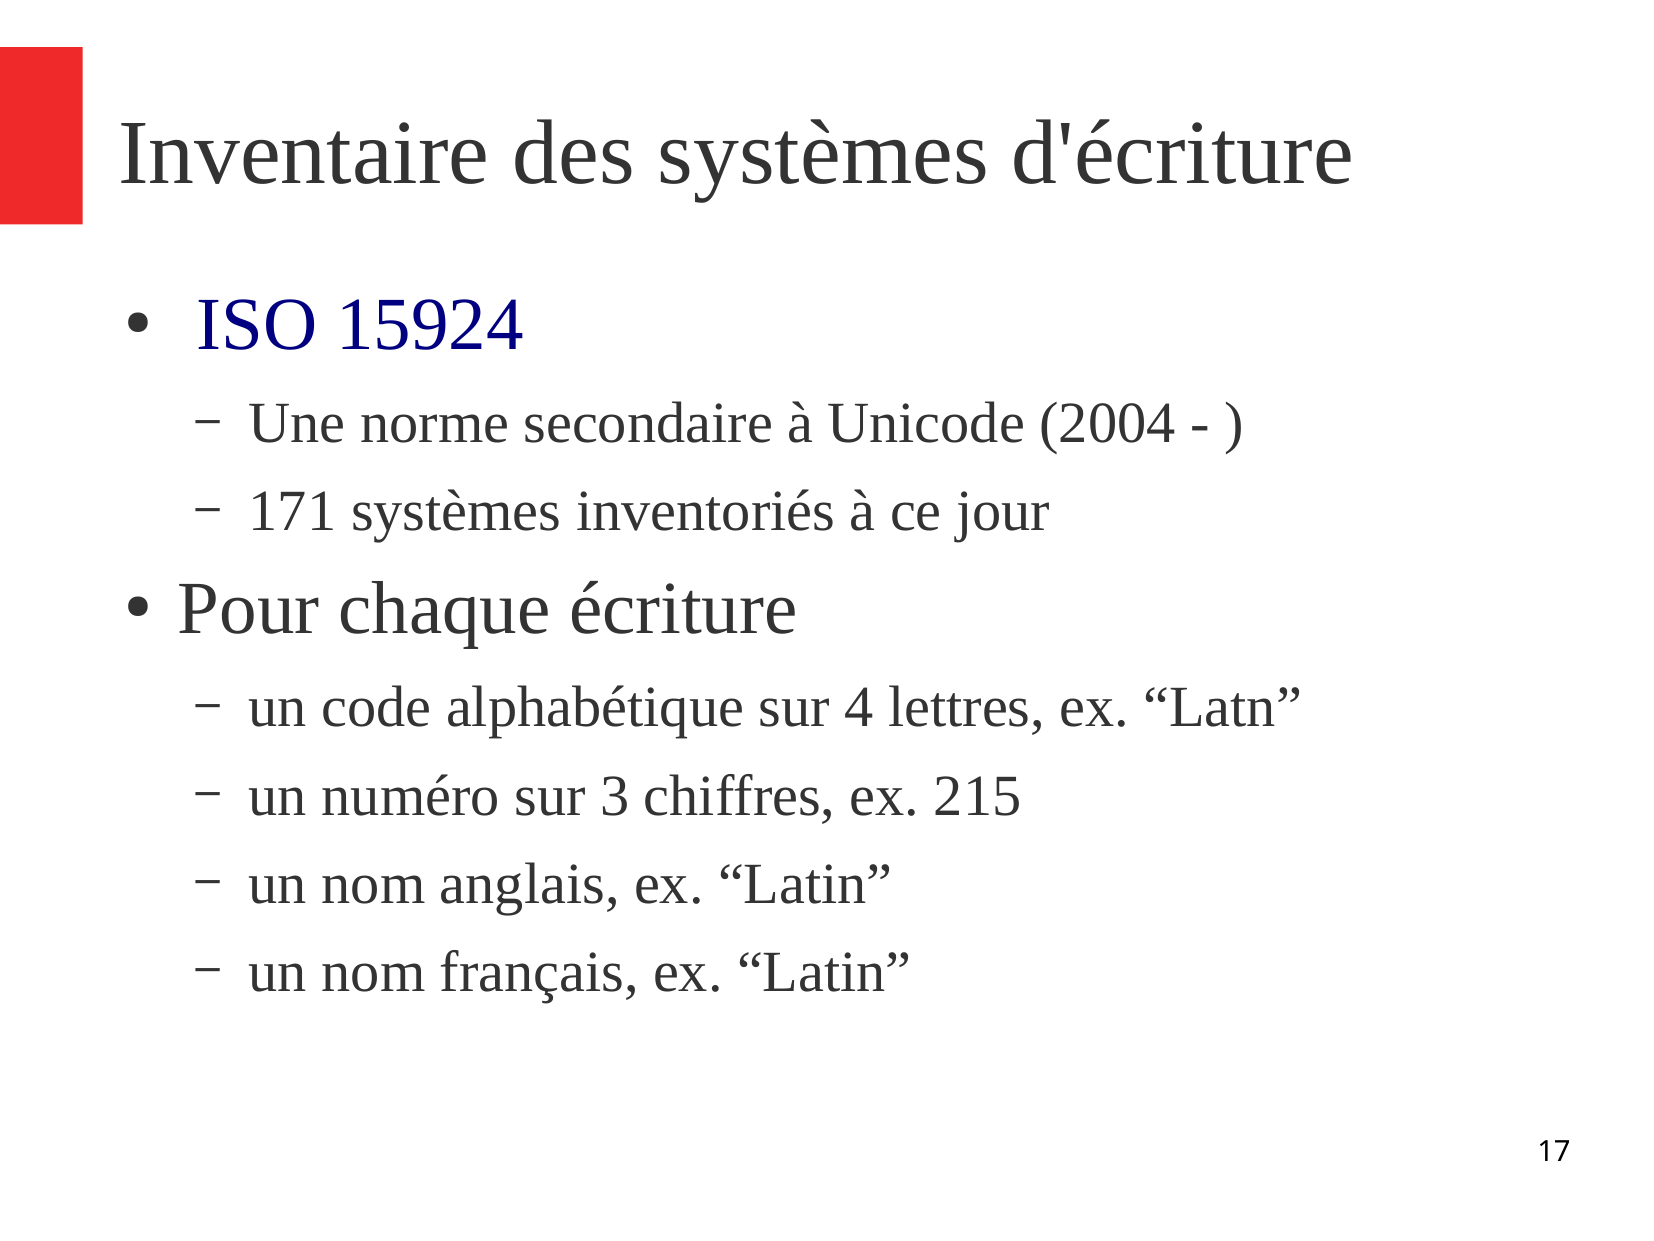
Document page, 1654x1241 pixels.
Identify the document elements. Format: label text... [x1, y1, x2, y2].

list ISO 15924 Une norme secondaire à Unicode (2004 - ) 171 systèmes inventoriés à ce jour Pour chaque écriture un code alphabétique sur 4 lettres, ex. “Latn” un numéro sur 3 chiffres, ex. 215 un nom anglais, ex. “Latin” un nom français, ex. “Latin” [106, 282, 1525, 1156]
title Inventaire des systèmes d'écriture [118, 49, 1571, 257]
